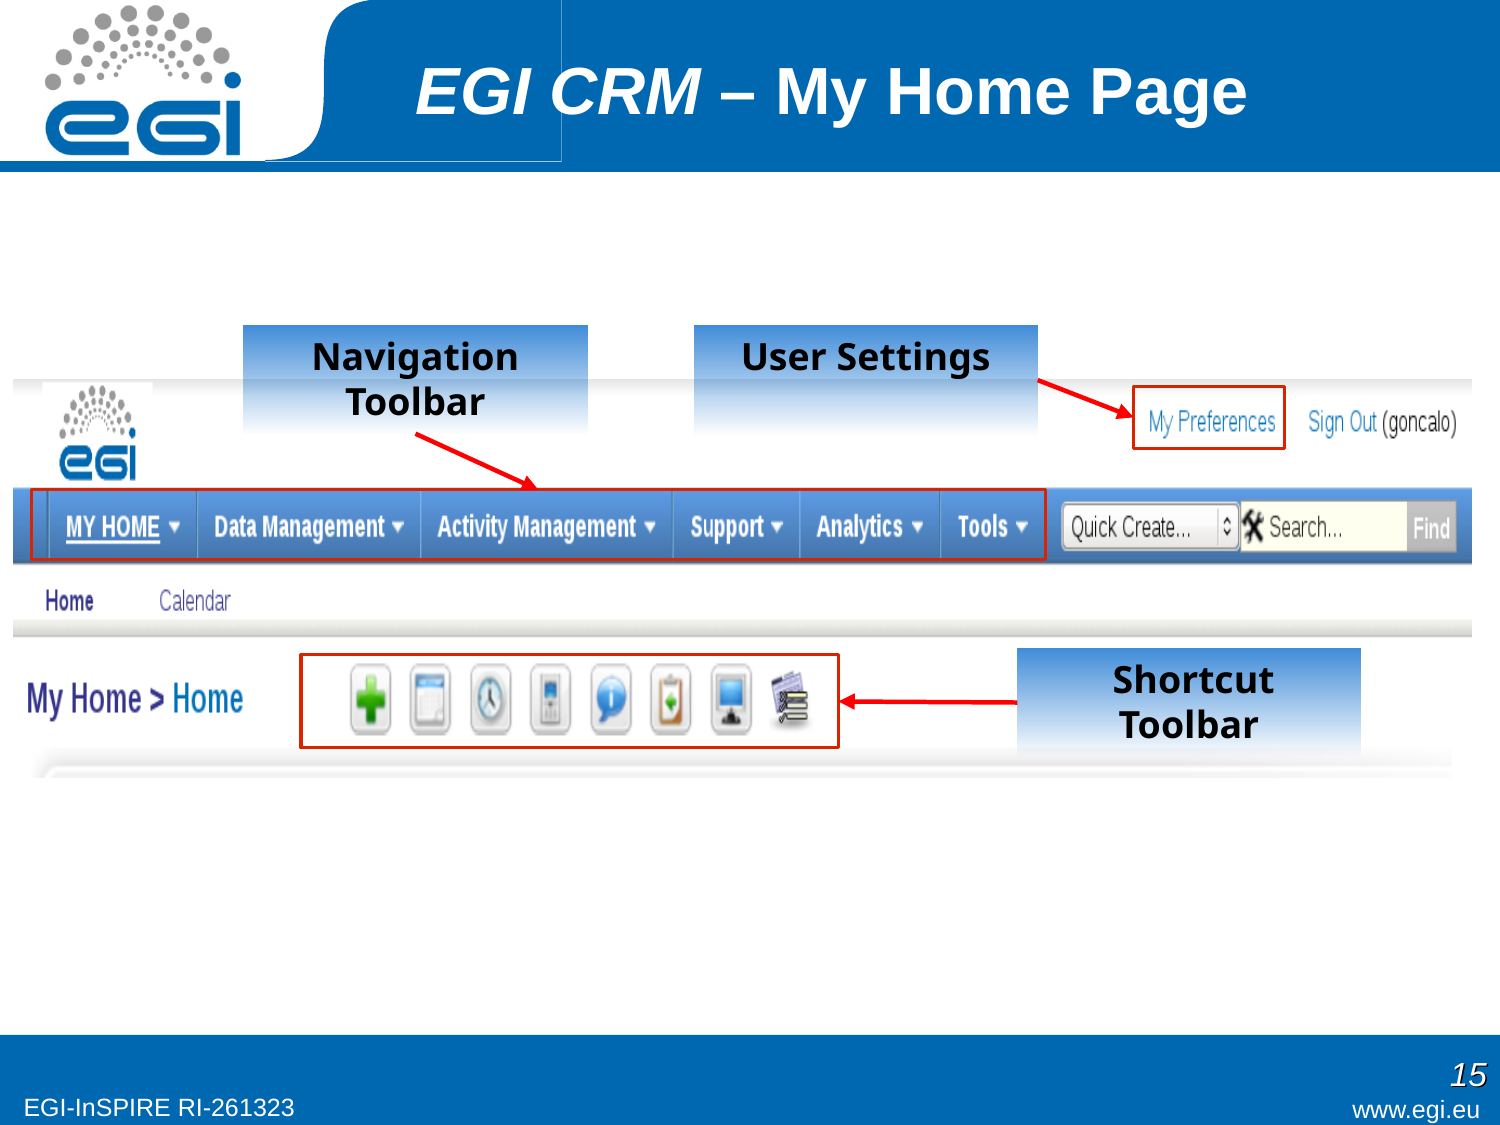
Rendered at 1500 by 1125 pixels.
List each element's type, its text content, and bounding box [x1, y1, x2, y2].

text_box EGI CRM – My Home Page [284, 40, 1381, 135]
picture [13, 379, 1472, 778]
picture [1135, 388, 1283, 447]
text_box User Settings [694, 325, 1038, 435]
text_box Navigation Toolbar [243, 325, 588, 434]
picture [0, 0, 265, 161]
picture [33, 491, 1044, 558]
text_box Shortcut Toolbar [1017, 648, 1361, 757]
